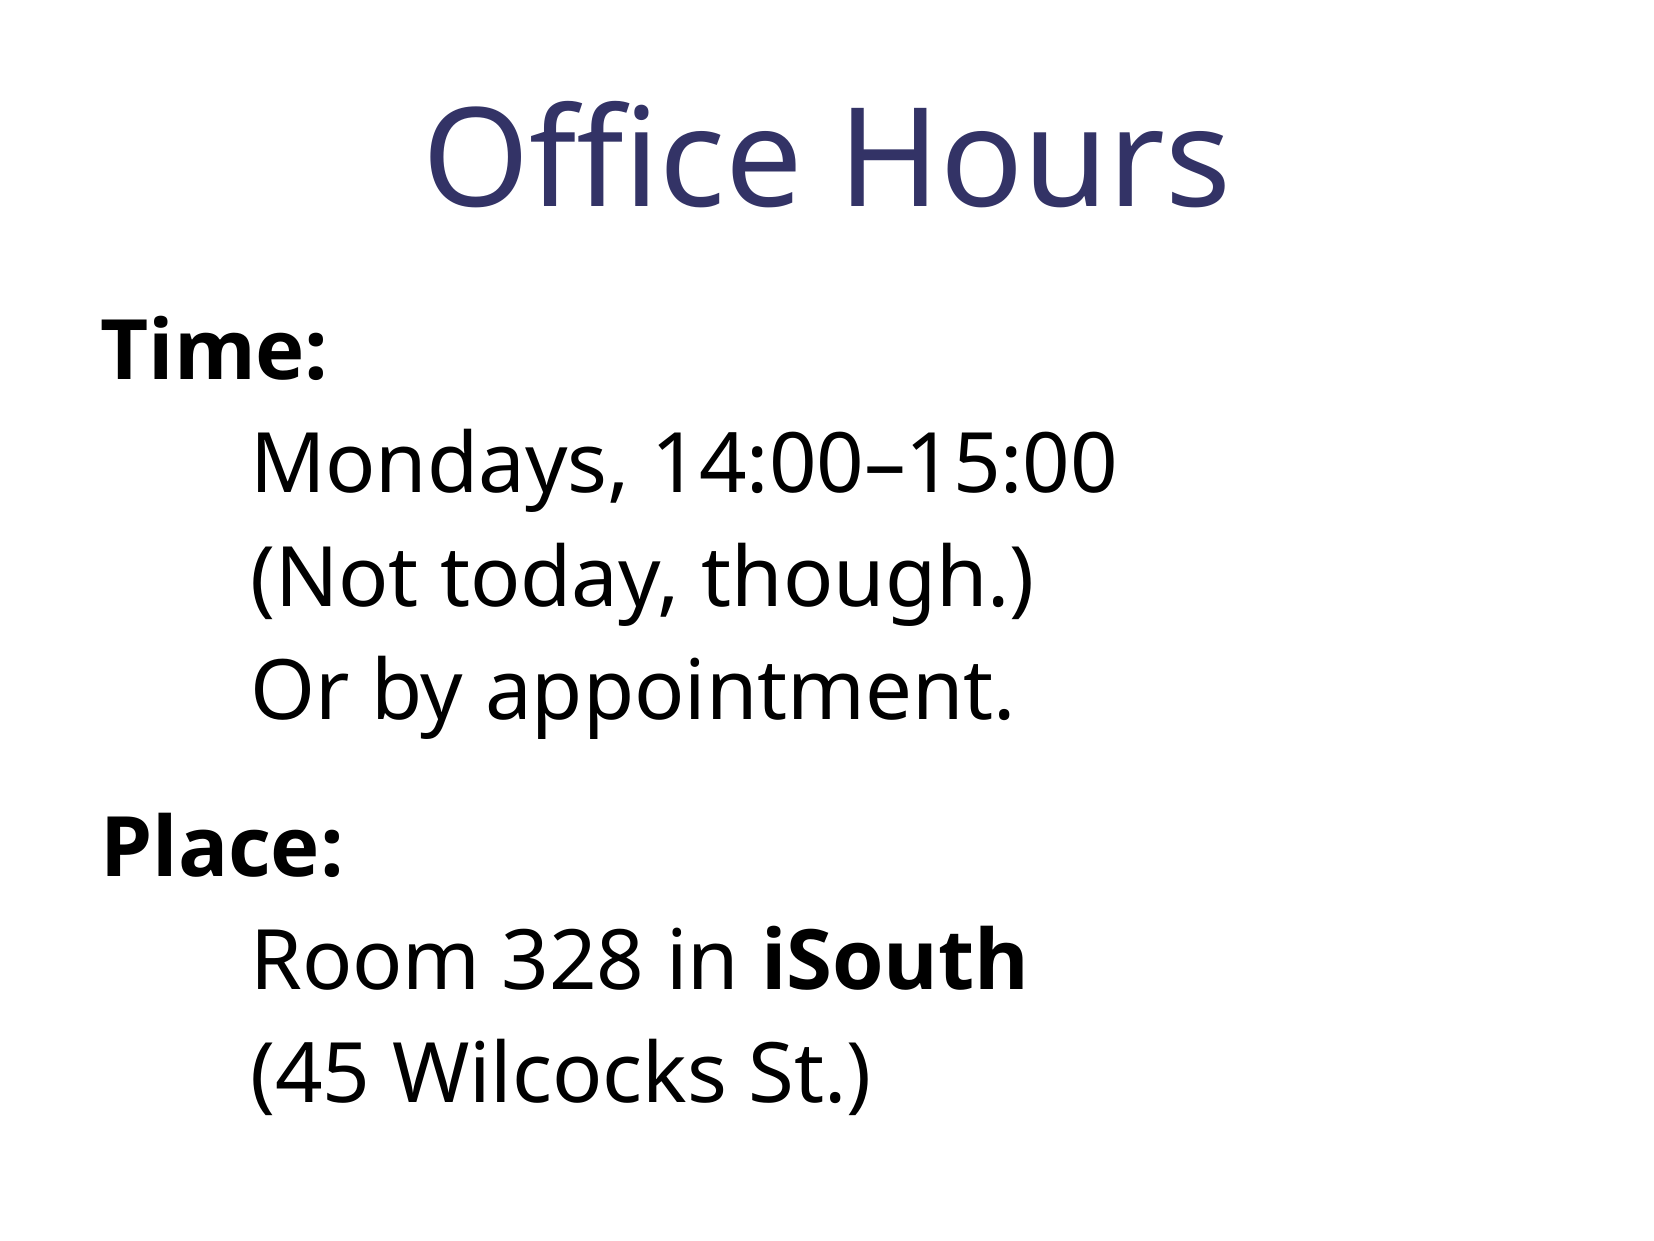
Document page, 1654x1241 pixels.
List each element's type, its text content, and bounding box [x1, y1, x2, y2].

title Office Hours [82, 49, 1571, 257]
subtitle Time: Mondays, 14:00–15:00 (Not today, though.) Or by appointment. Place: Room 328 in iSouth (45 Wilcocks St.) [100, 335, 1636, 1083]
